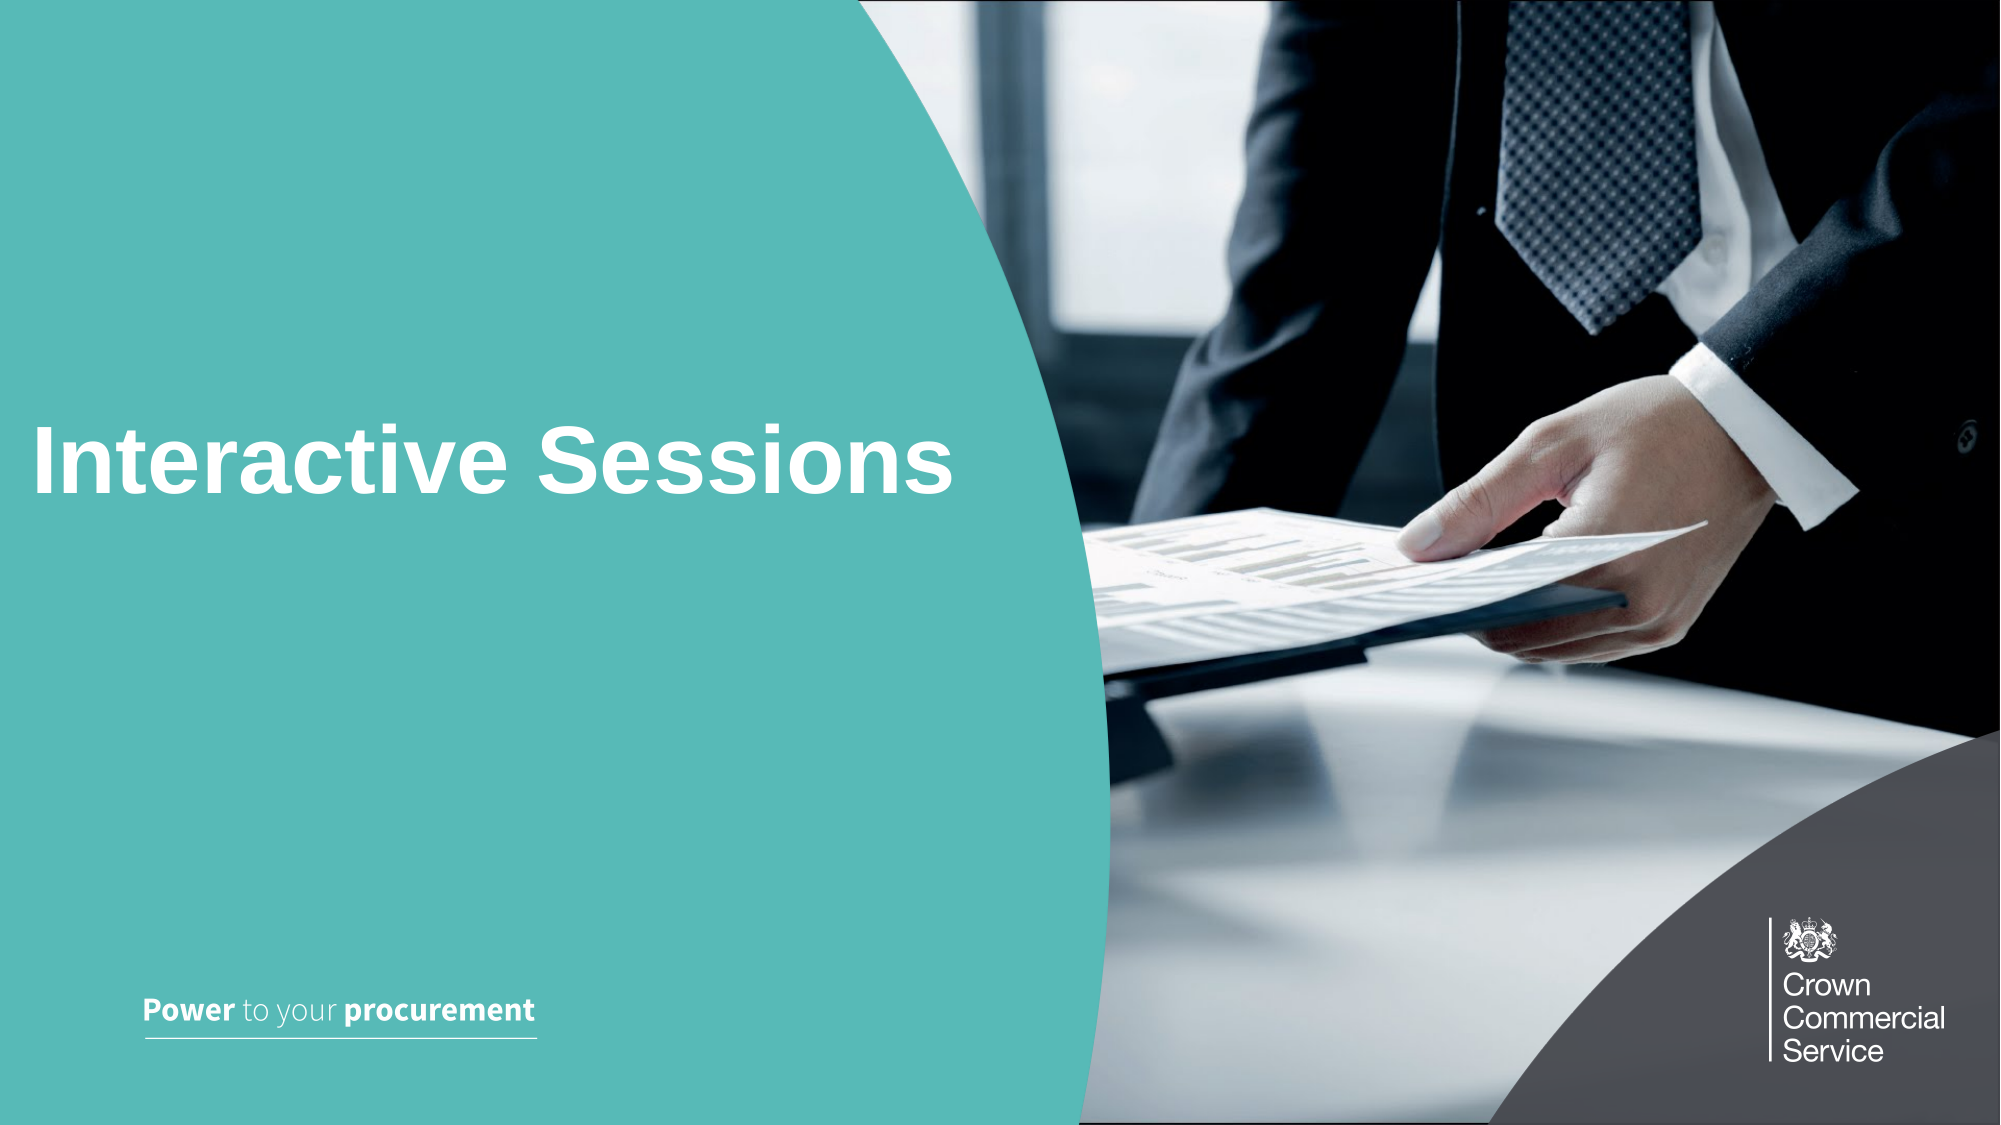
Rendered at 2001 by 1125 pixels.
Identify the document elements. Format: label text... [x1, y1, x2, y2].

picture [0, 0, 2000, 1125]
title Interactive Sessions [31, 288, 1005, 853]
